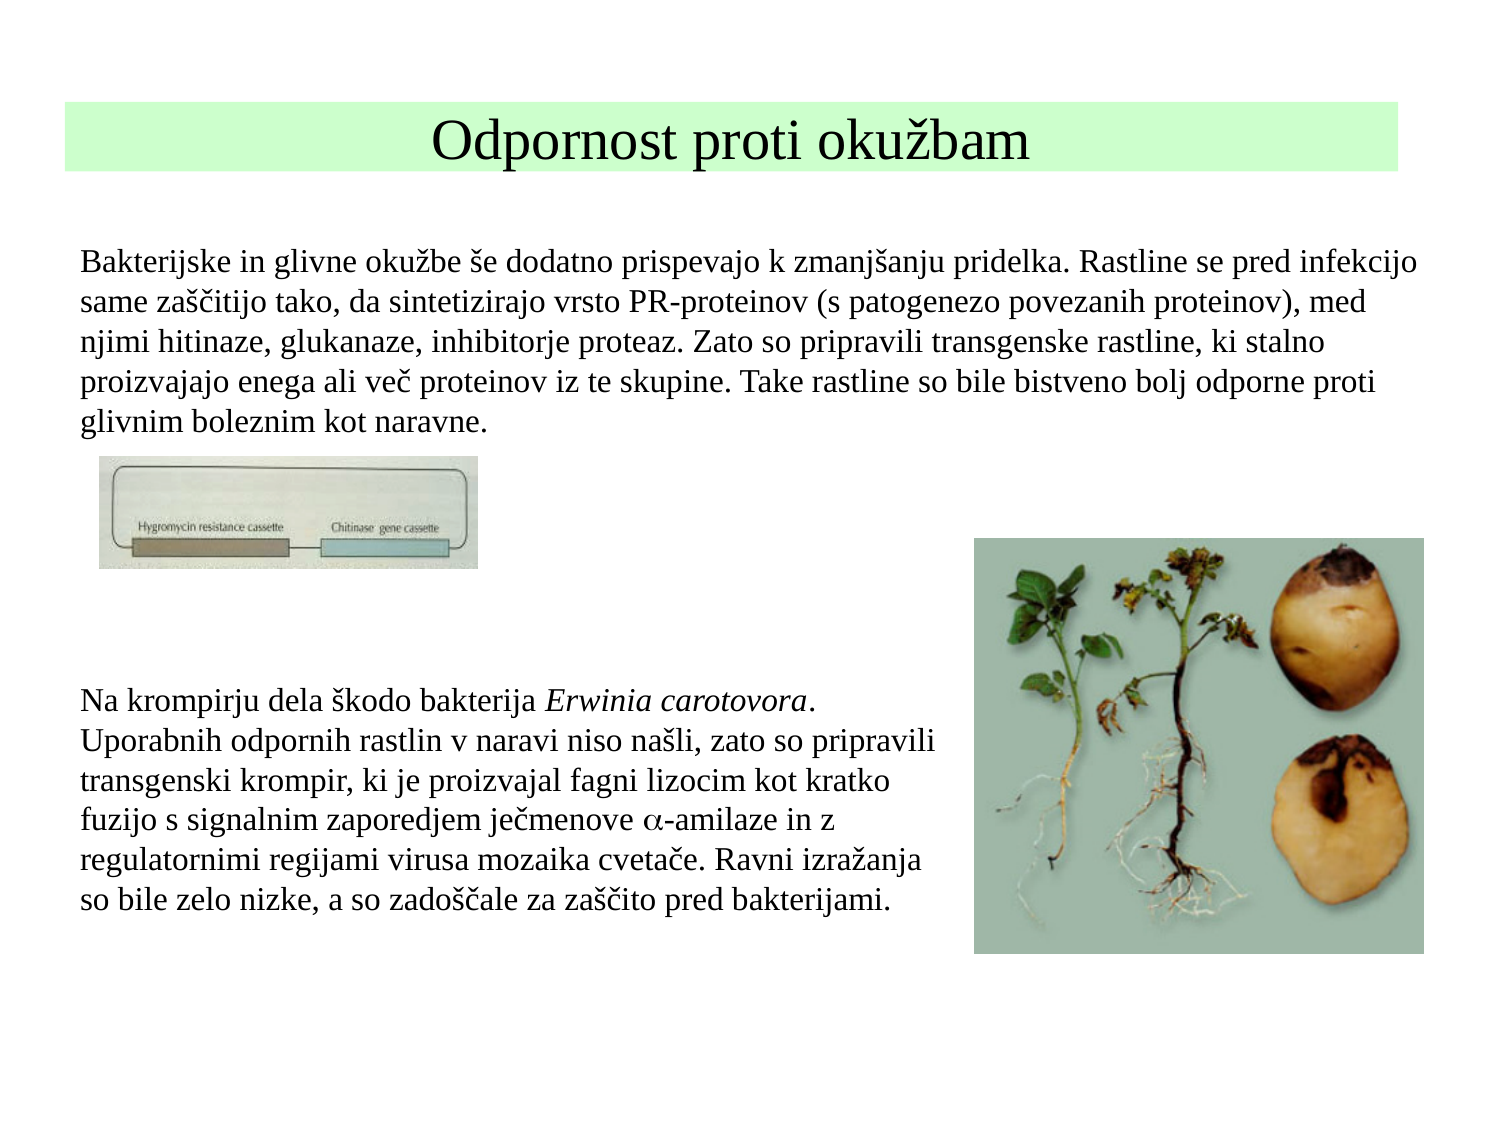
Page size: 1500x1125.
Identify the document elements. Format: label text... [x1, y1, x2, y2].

title Odpornost proti okužbam [64, 101, 1399, 172]
list Bakterijske in glivne okužbe še dodatno prispevajo k zmanjšanju pridelka. Rastline se pred infekcijo same zaščitijo tako, da sintetizirajo vrsto PR-proteinov (s patogenezo povezanih proteinov), med njimi hitinaze, glukanaze, inhibitorje proteaz. Zato so pripravili transgenske rastline, ki stalno proizvajajo enega ali več proteinov iz te skupine. Take rastline so bile bistveno bolj odporne proti glivnim boleznim kot naravne. Na krompirju dela škodo bakterija Erwinia carotovora. Uporabnih odpornih rastlin v naravi niso našli, zato so pripravili transgenski krompir, ki je proizvajal fagni lizocim kot kratko fuzijo s signalnim zaporedjem ječmenove a-amilaze in z regulatornimi regijami virusa mozaika cvetače. Ravni izražanja so bile zelo nizke, a so zadoščale za zaščito pred bakterijami. [64, 231, 1450, 965]
picture [99, 456, 478, 569]
picture [974, 538, 1424, 954]
